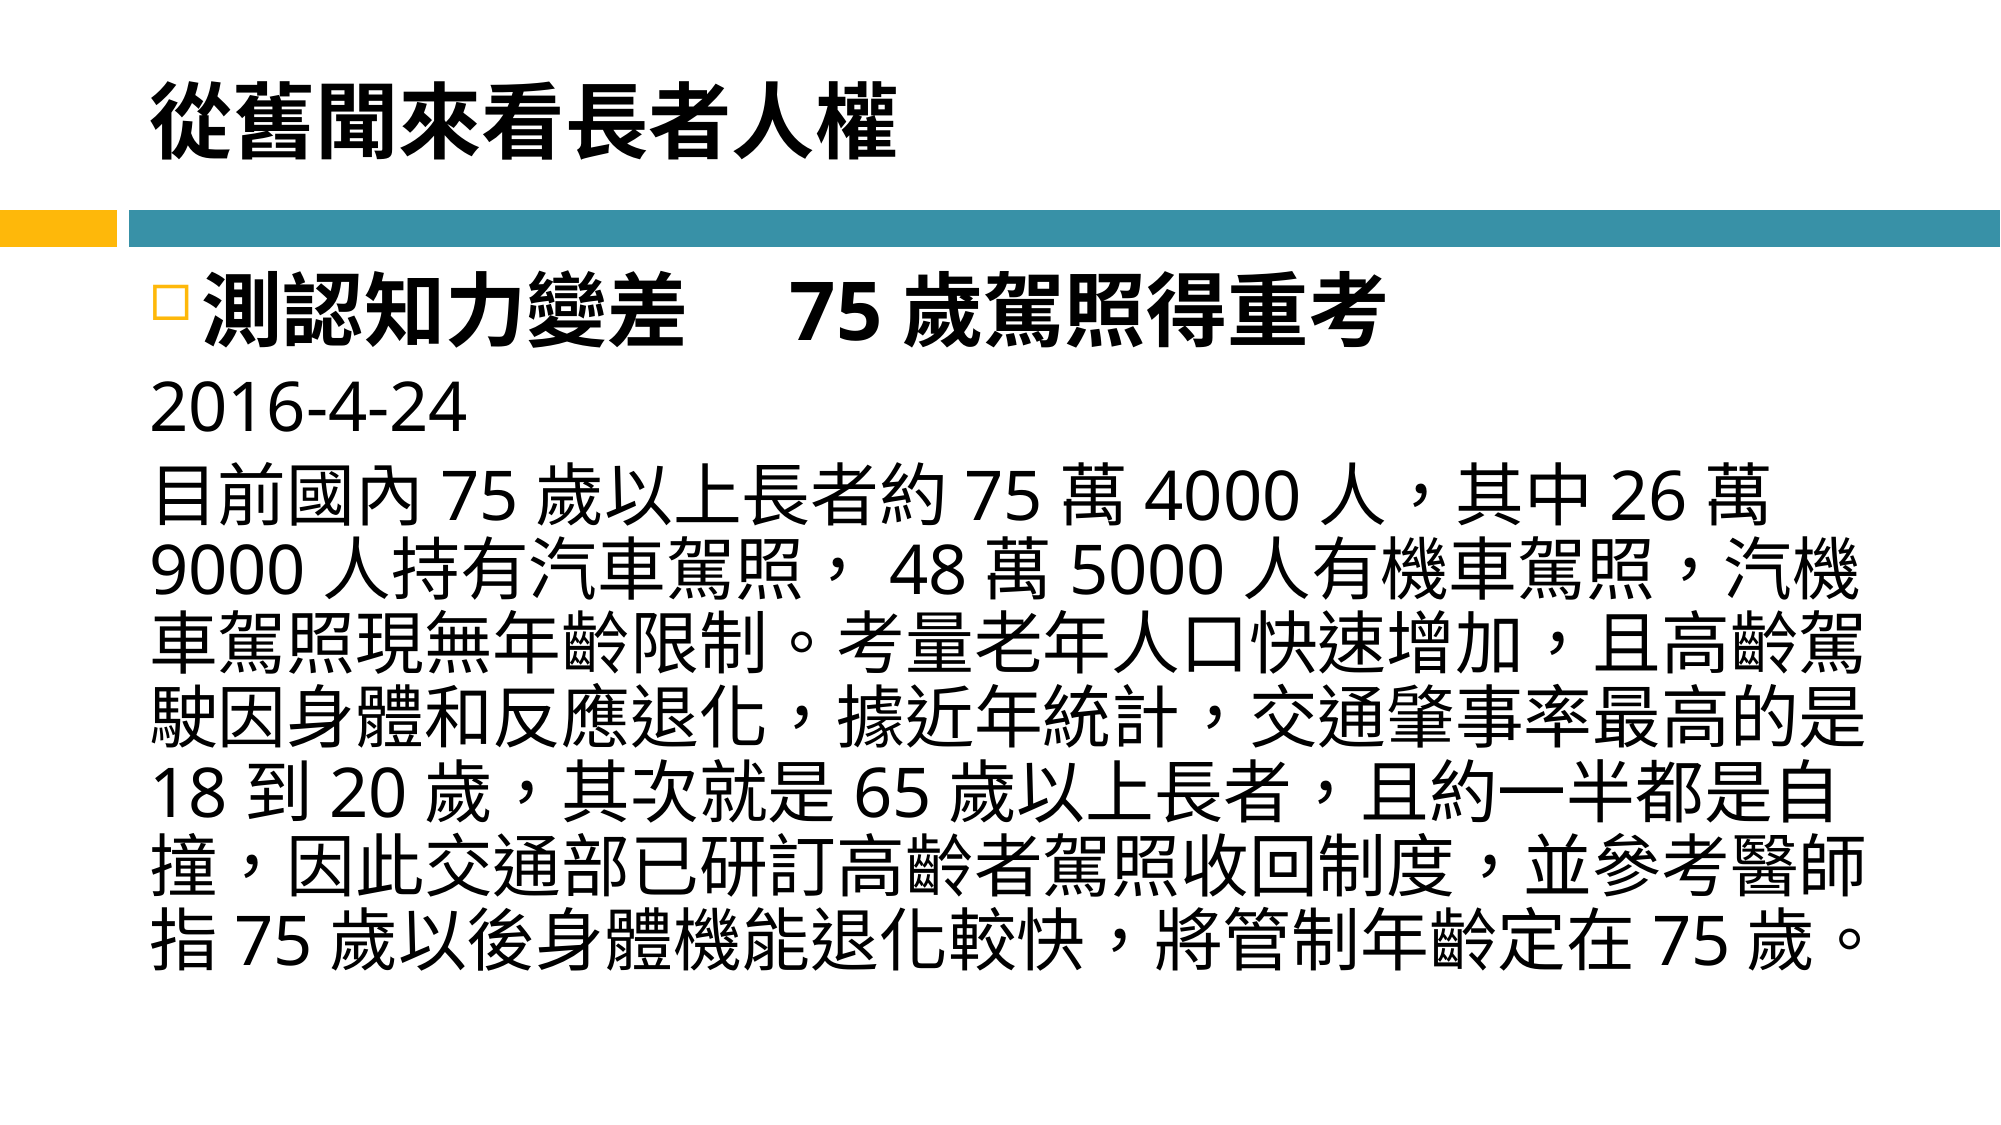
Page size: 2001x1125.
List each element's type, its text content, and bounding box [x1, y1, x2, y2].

title 從舊聞來看長者人權 [134, 37, 1918, 201]
list 測認知力變差 75歲駕照得重考 2016-4-24 目前國內75歲以上長者約75萬4000人，其中26萬9000人持有汽車駕照，48萬5000人有機車駕照，汽機車駕照現無年齡限制。考量老年人口快速增加，且高齡駕駛因身體和反應退化，據近年統計，交通肇事率最高的是18到20歲，其次就是65歲以上長者，且約一半都是自撞，因此交通部已研訂高齡者駕照收回制度，並參考醫師指75歲以後身體機能退化較快，將管制年齡定在75歲。 [134, 262, 1918, 1000]
